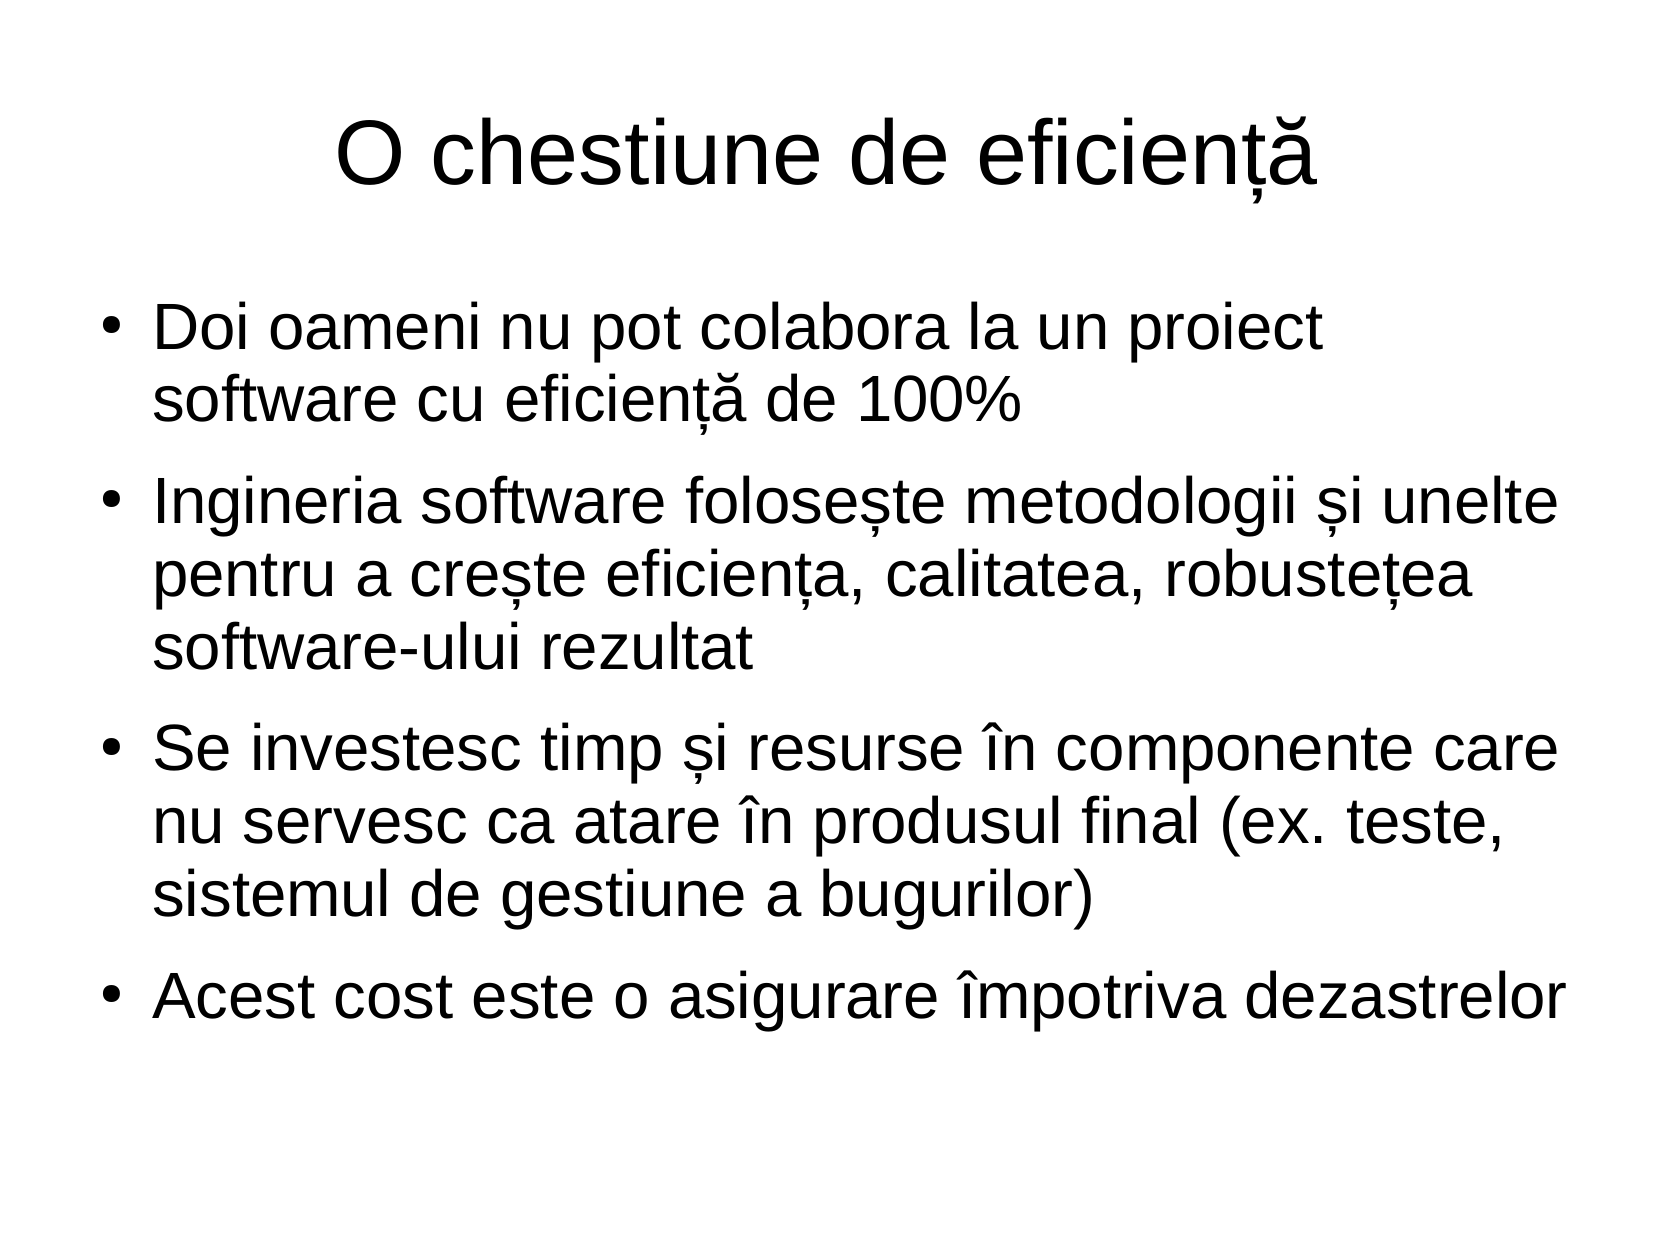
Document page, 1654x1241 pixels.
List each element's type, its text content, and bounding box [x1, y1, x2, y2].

title O chestiune de eficiență [82, 56, 1571, 250]
list Doi oameni nu pot colabora la un proiect software cu eficiență de 100% Ingineria software folosește metodologii și unelte pentru a crește eficiența, calitatea, robustețea software-ului rezultat Se investesc timp și resurse în componente care nu servesc ca atare în produsul final (ex. teste, sistemul de gestiune a bugurilor) Acest cost este o asigurare împotriva dezastrelor [82, 290, 1571, 1109]
